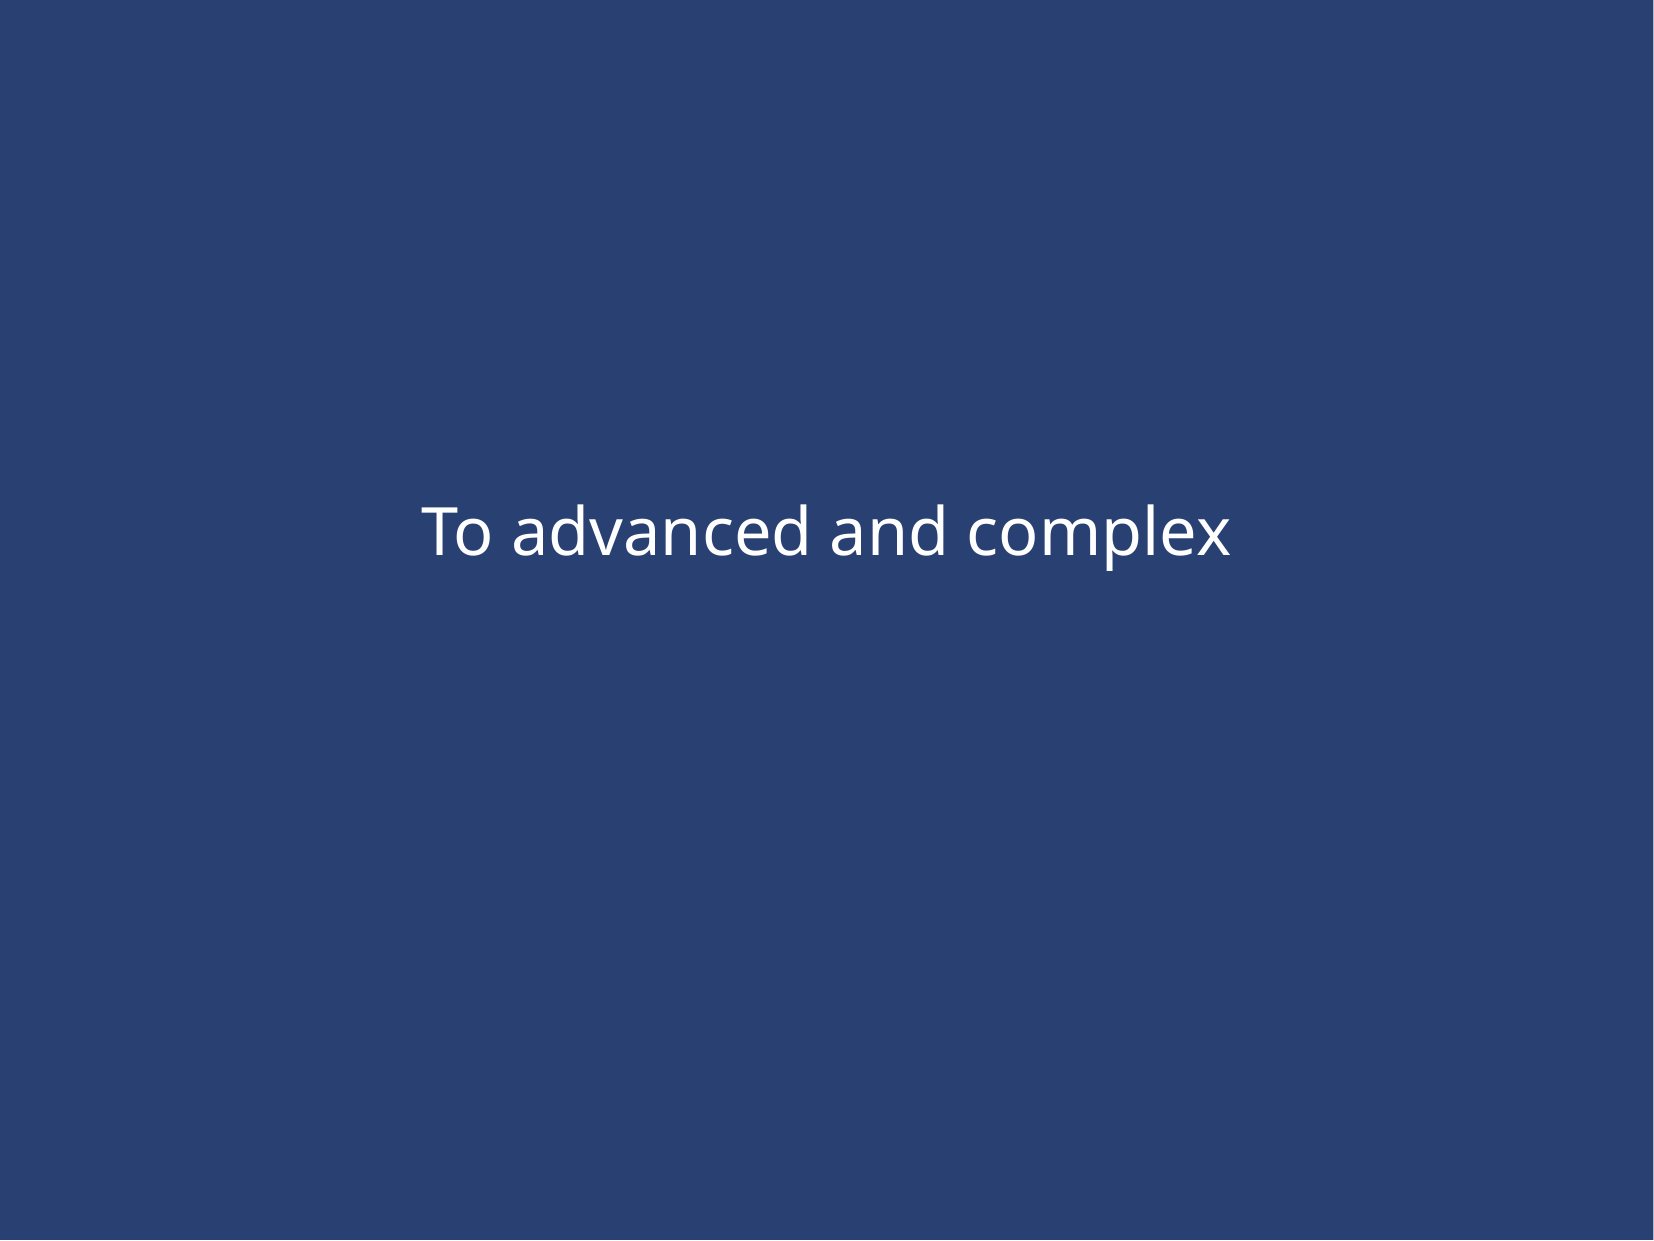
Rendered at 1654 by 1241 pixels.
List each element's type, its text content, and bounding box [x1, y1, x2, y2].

subtitle To advanced and complex [82, 49, 1571, 1109]
